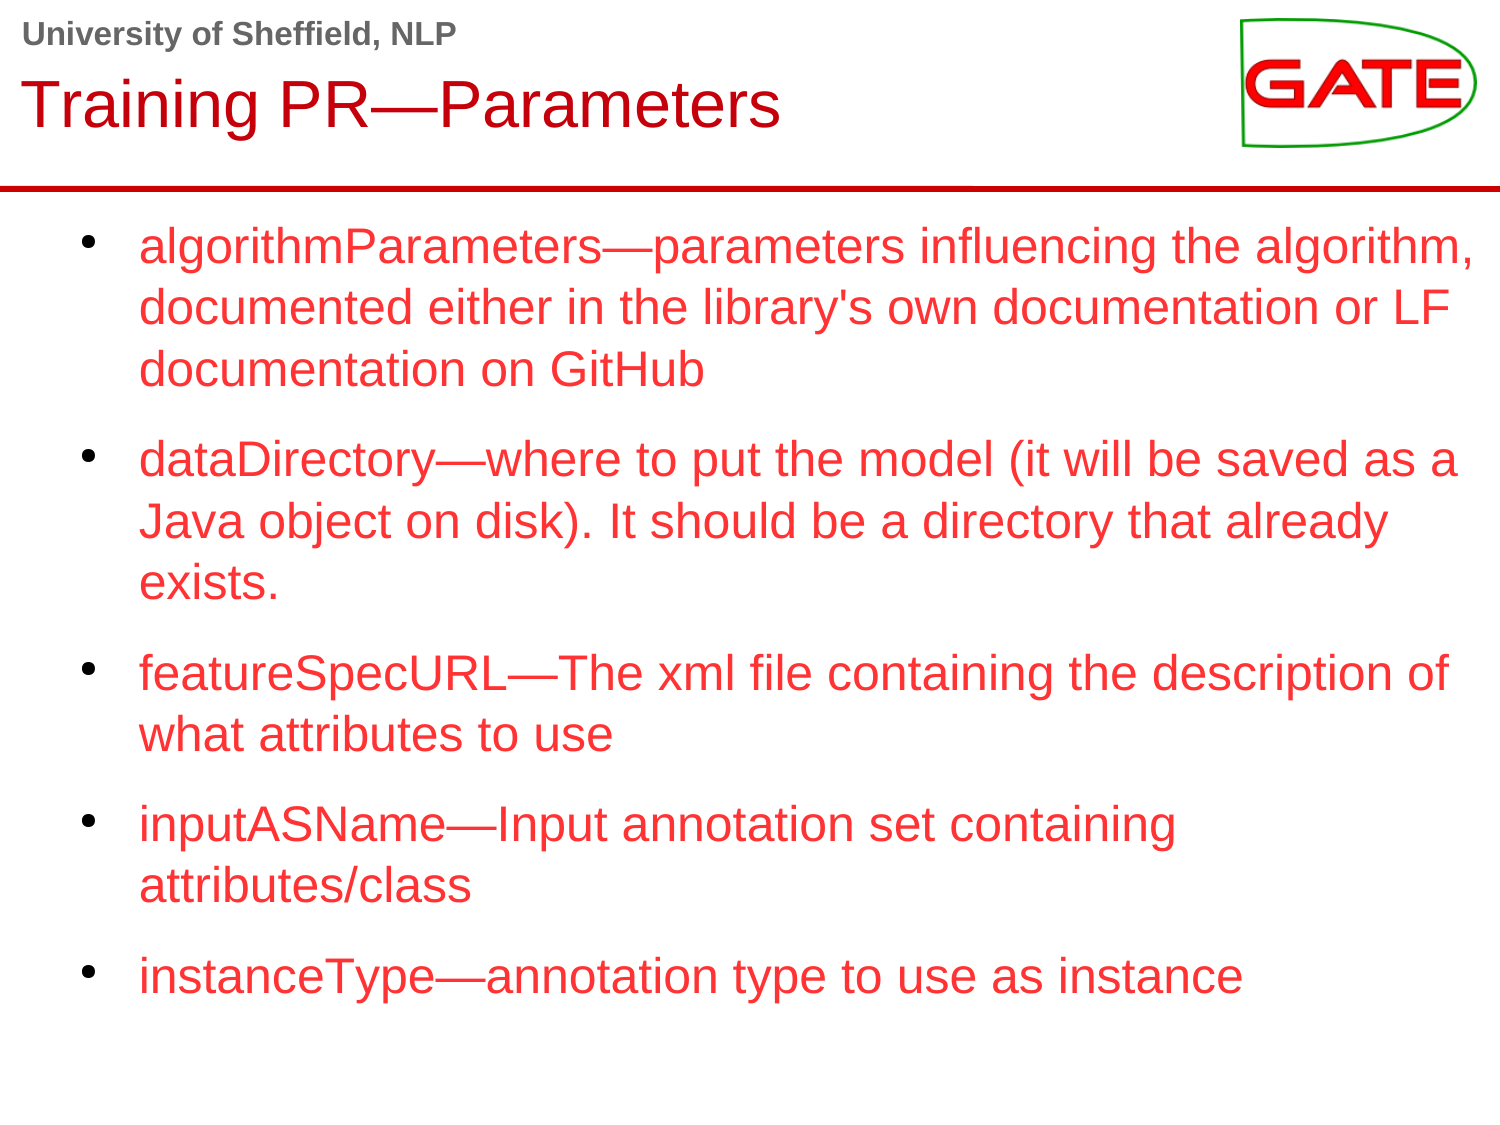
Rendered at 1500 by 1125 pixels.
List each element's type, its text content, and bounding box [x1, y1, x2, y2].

list algorithmParameters—parameters influencing the algorithm, documented either in the library's own documentation or LF documentation on GitHub dataDirectory—where to put the model (it will be saved as a Java object on disk). It should be a directory that already exists. featureSpecURL—The xml file containing the description of what attributes to use inputASName—Input annotation set containing attributes/class instanceType—annotation type to use as instance [23, 212, 1477, 1063]
picture [1240, 18, 1477, 148]
title Training PR—Parameters [20, 45, 1240, 166]
